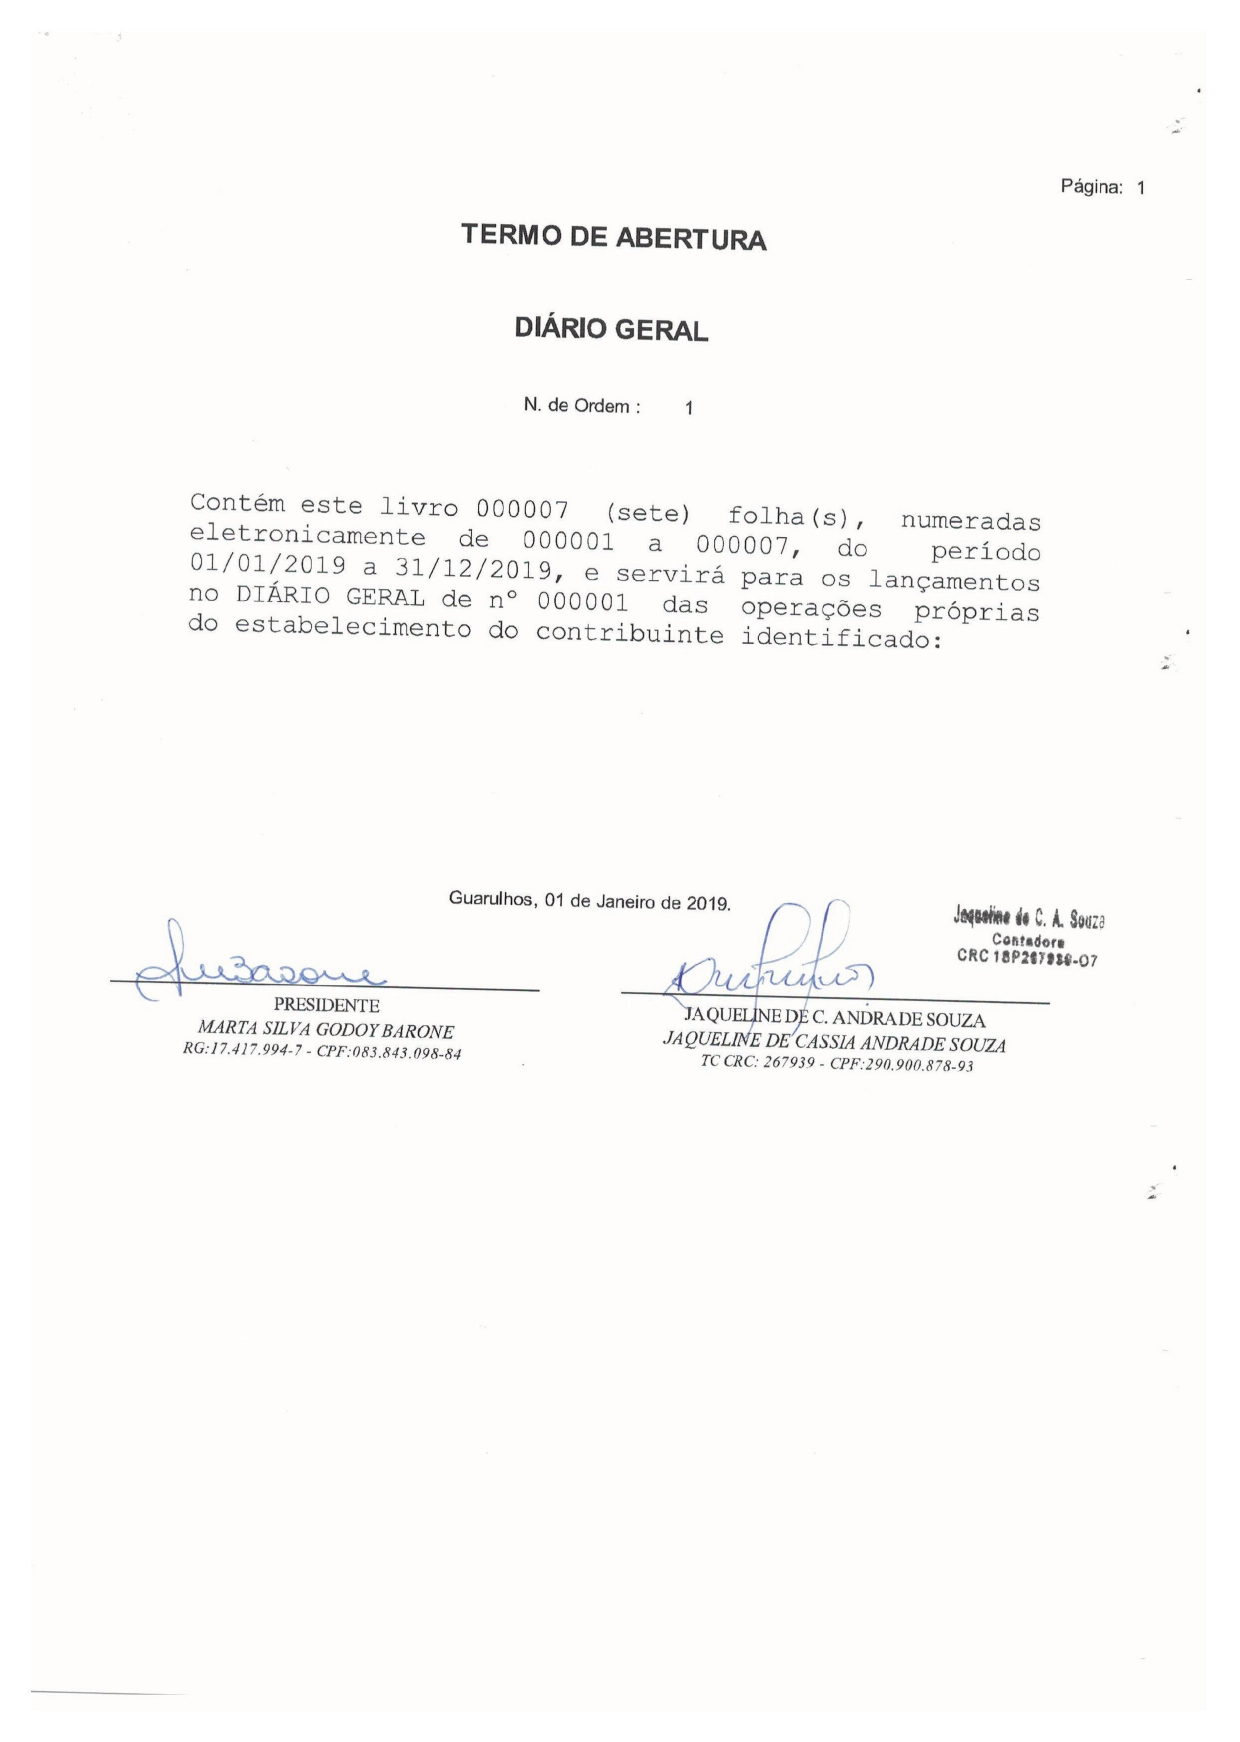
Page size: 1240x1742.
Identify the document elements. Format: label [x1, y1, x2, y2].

text_box [0, 2, 1238, 1741]
